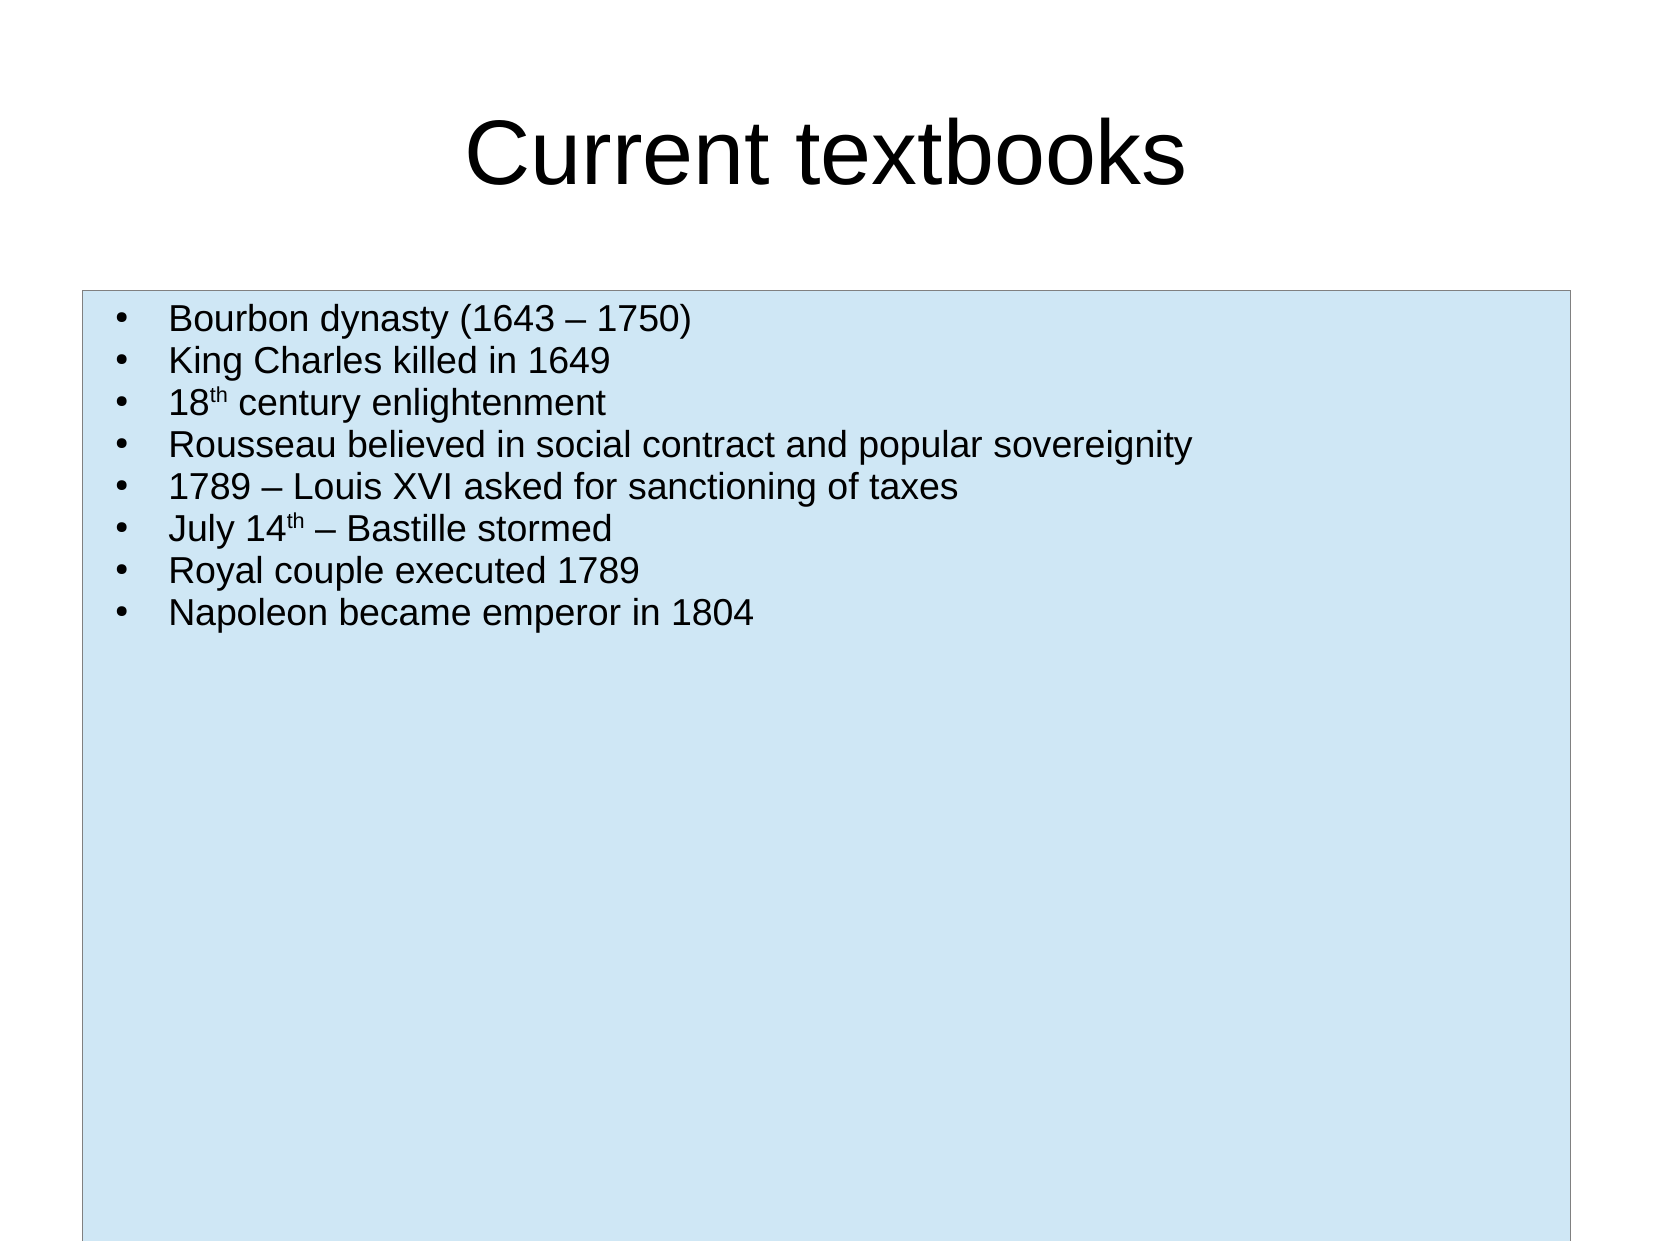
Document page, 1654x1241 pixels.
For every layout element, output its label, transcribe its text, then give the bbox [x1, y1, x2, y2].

title Current textbooks [82, 49, 1571, 257]
list Bourbon dynasty (1643 – 1750) King Charles killed in 1649 18th century enlightenment Rousseau believed in social contract and popular sovereignity 1789 – Louis XVI asked for sanctioning of taxes July 14th – Bastille stormed Royal couple executed 1789 Napoleon became emperor in 1804 [82, 290, 1571, 1241]
